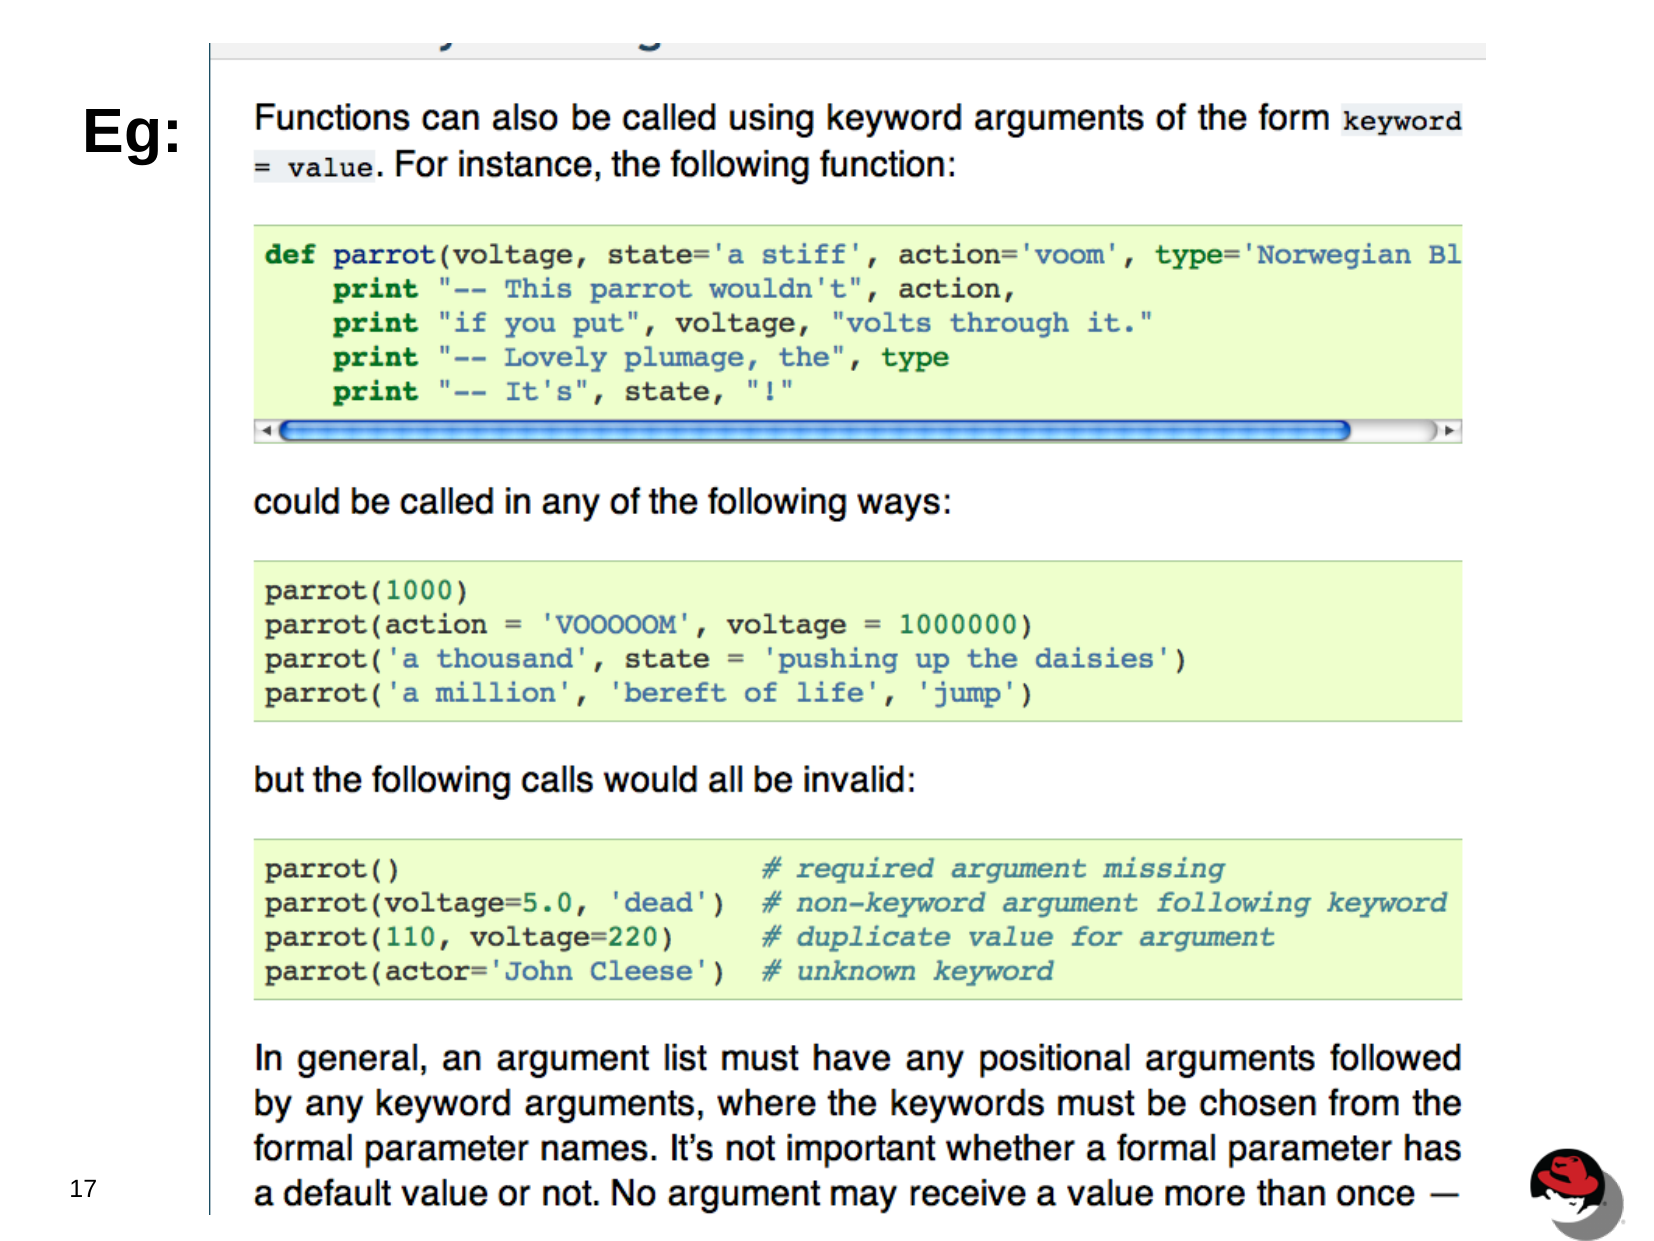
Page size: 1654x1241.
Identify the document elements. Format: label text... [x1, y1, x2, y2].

picture [209, 43, 1486, 1216]
picture [1529, 1146, 1613, 1224]
title Eg: [82, 37, 1571, 226]
